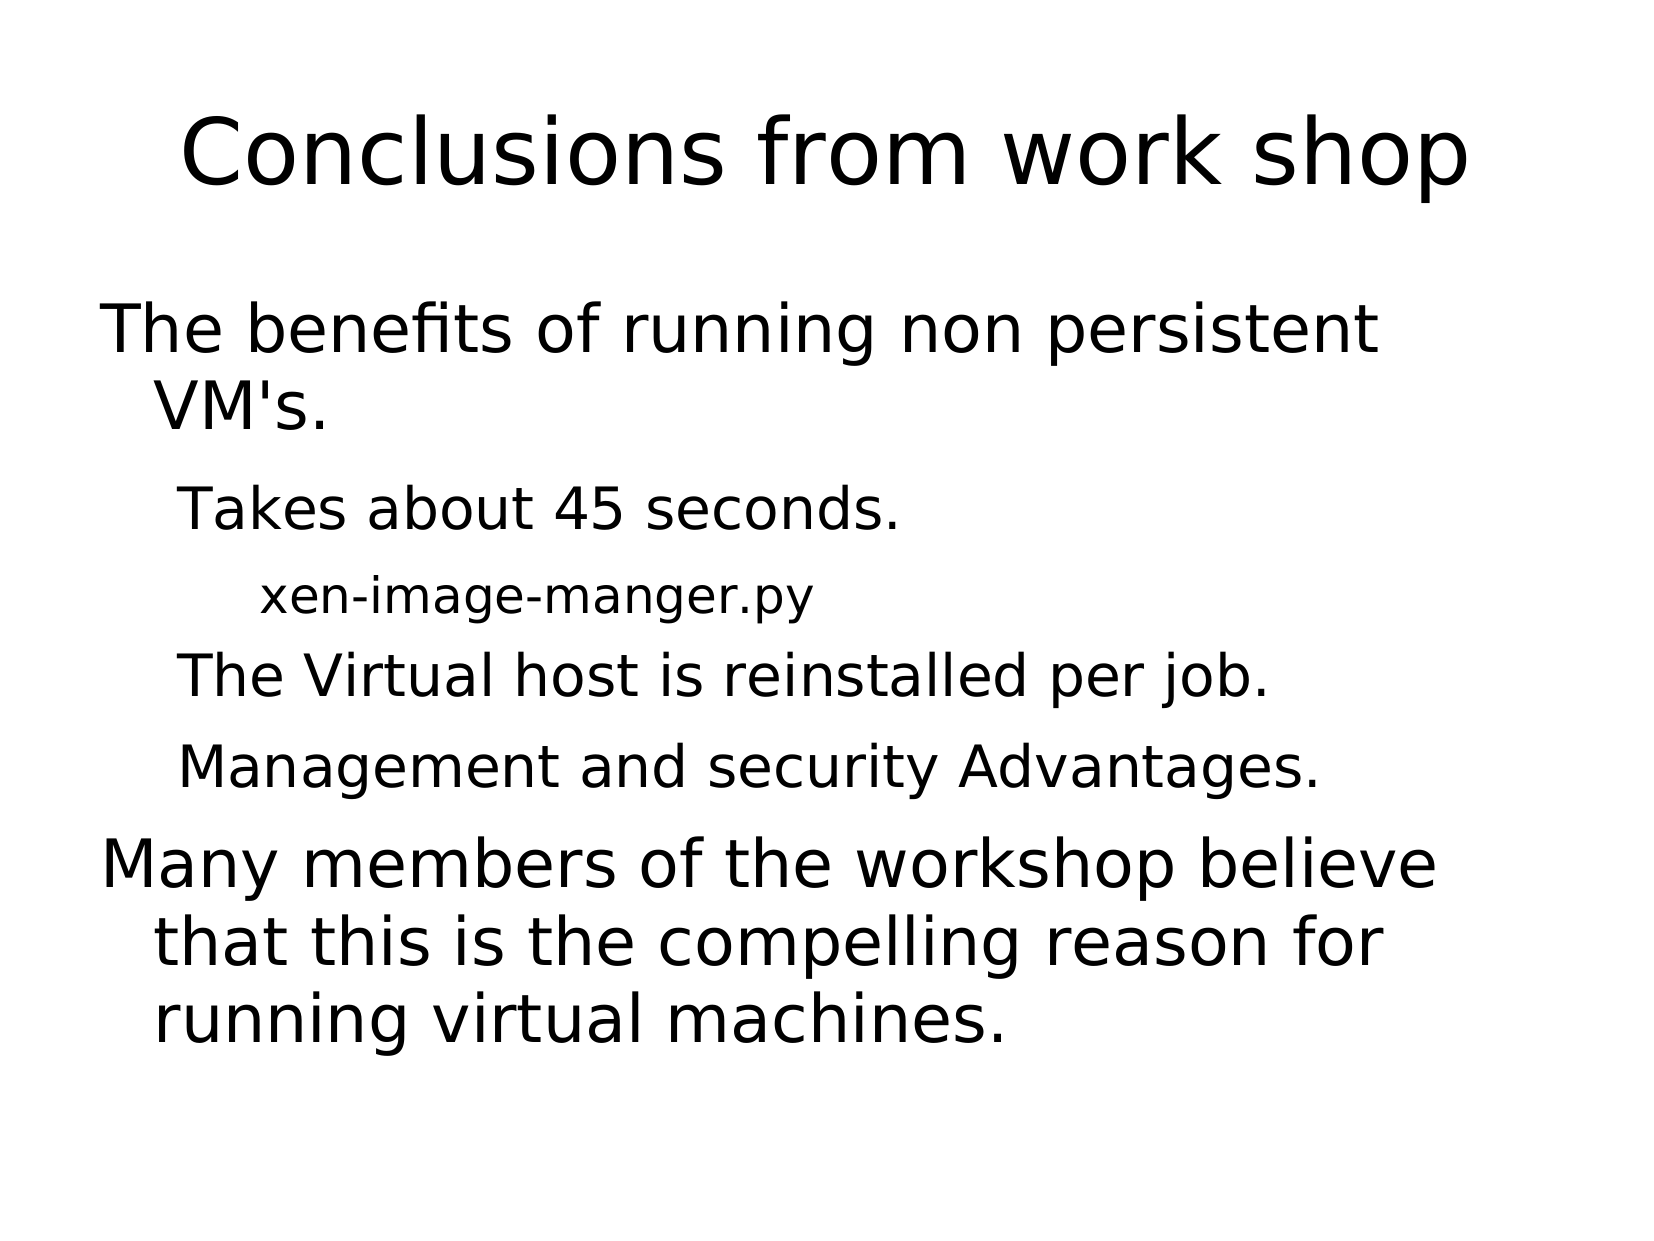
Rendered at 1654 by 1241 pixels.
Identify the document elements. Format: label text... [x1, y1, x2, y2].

title Conclusions from work shop [82, 56, 1571, 250]
list The benefits of running non persistent VM's. Takes about 45 seconds. xen-image-manger.py The Virtual host is reinstalled per job. Management and security Advantages. Many members of the workshop believe that this is the compelling reason for running virtual machines. [82, 290, 1571, 1094]
